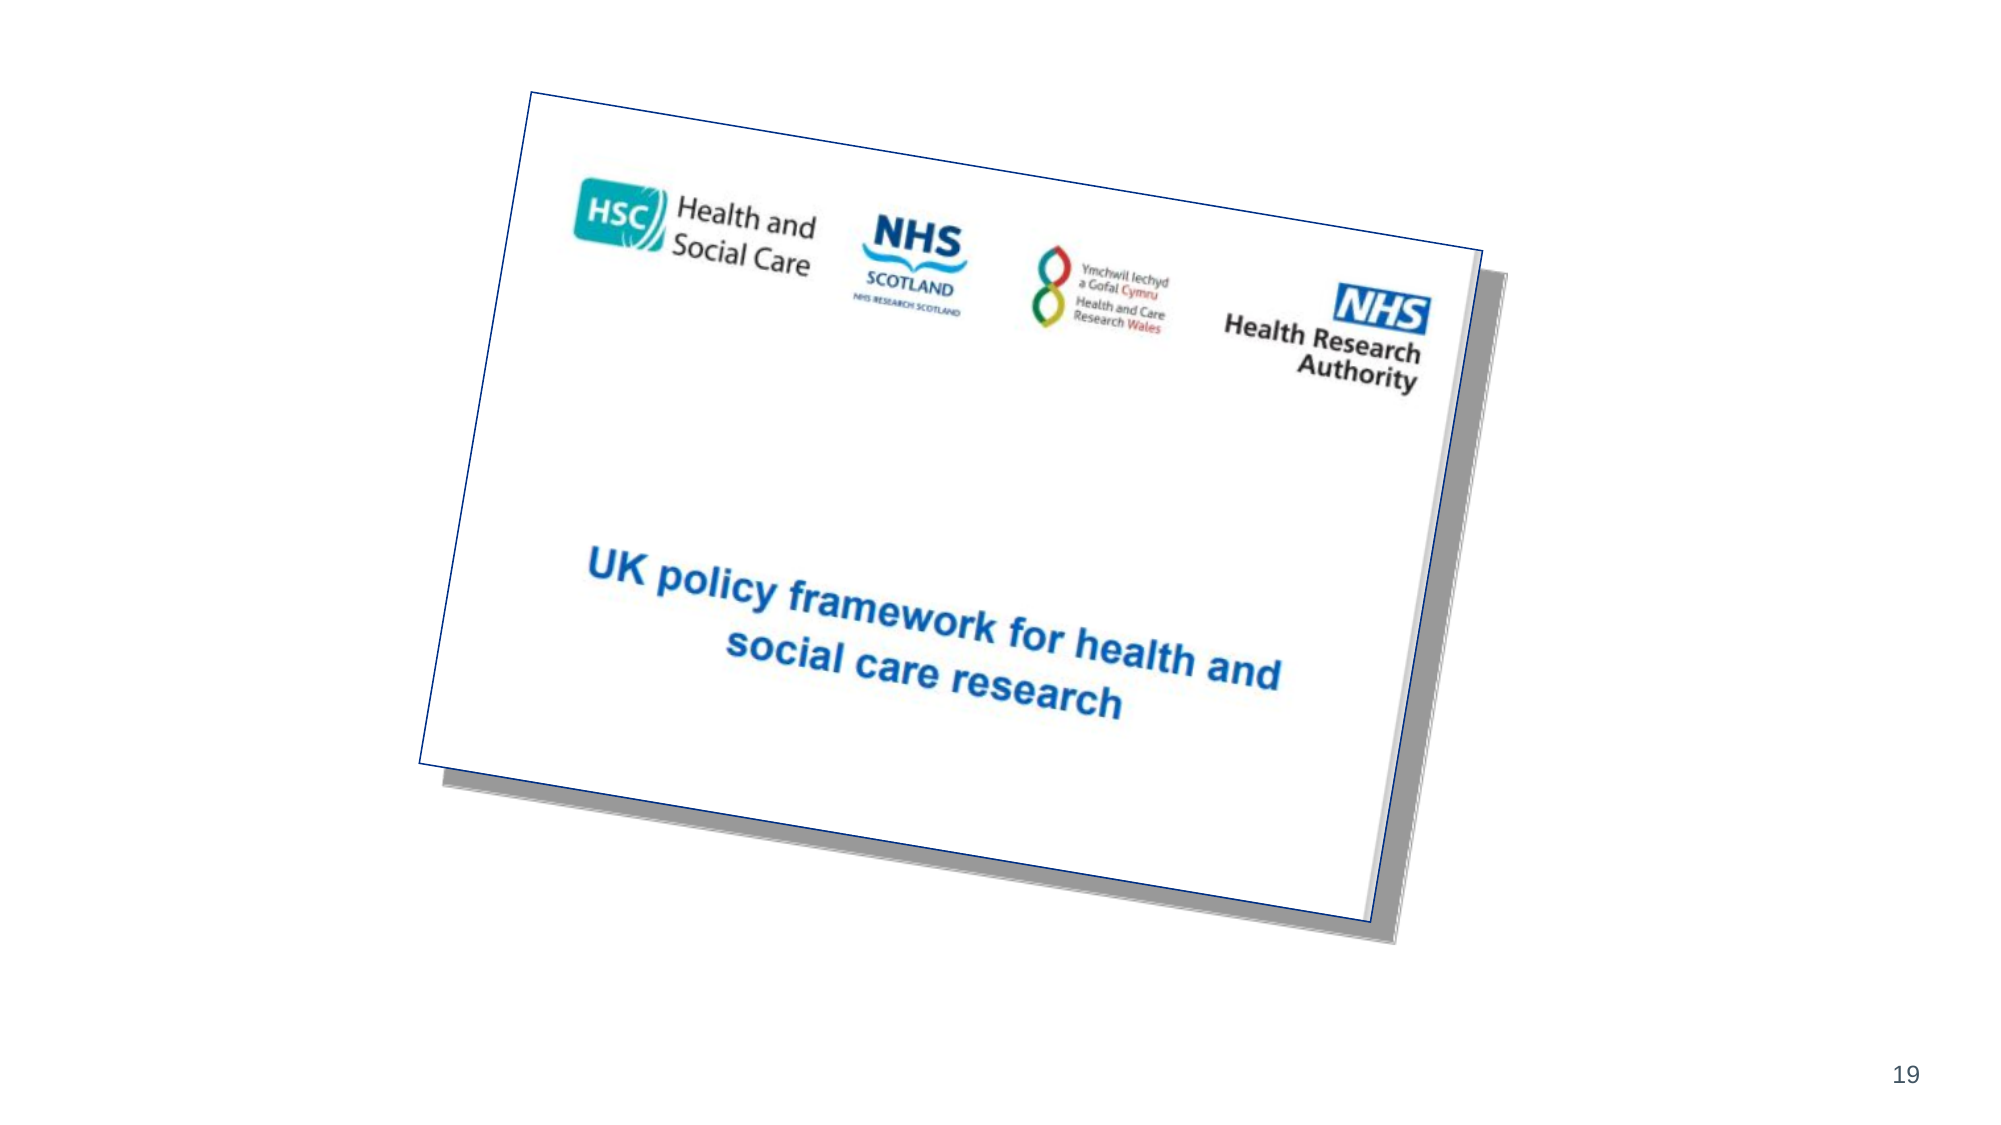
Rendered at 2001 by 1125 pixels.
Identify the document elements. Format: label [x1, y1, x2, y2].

picture [420, 92, 1482, 922]
